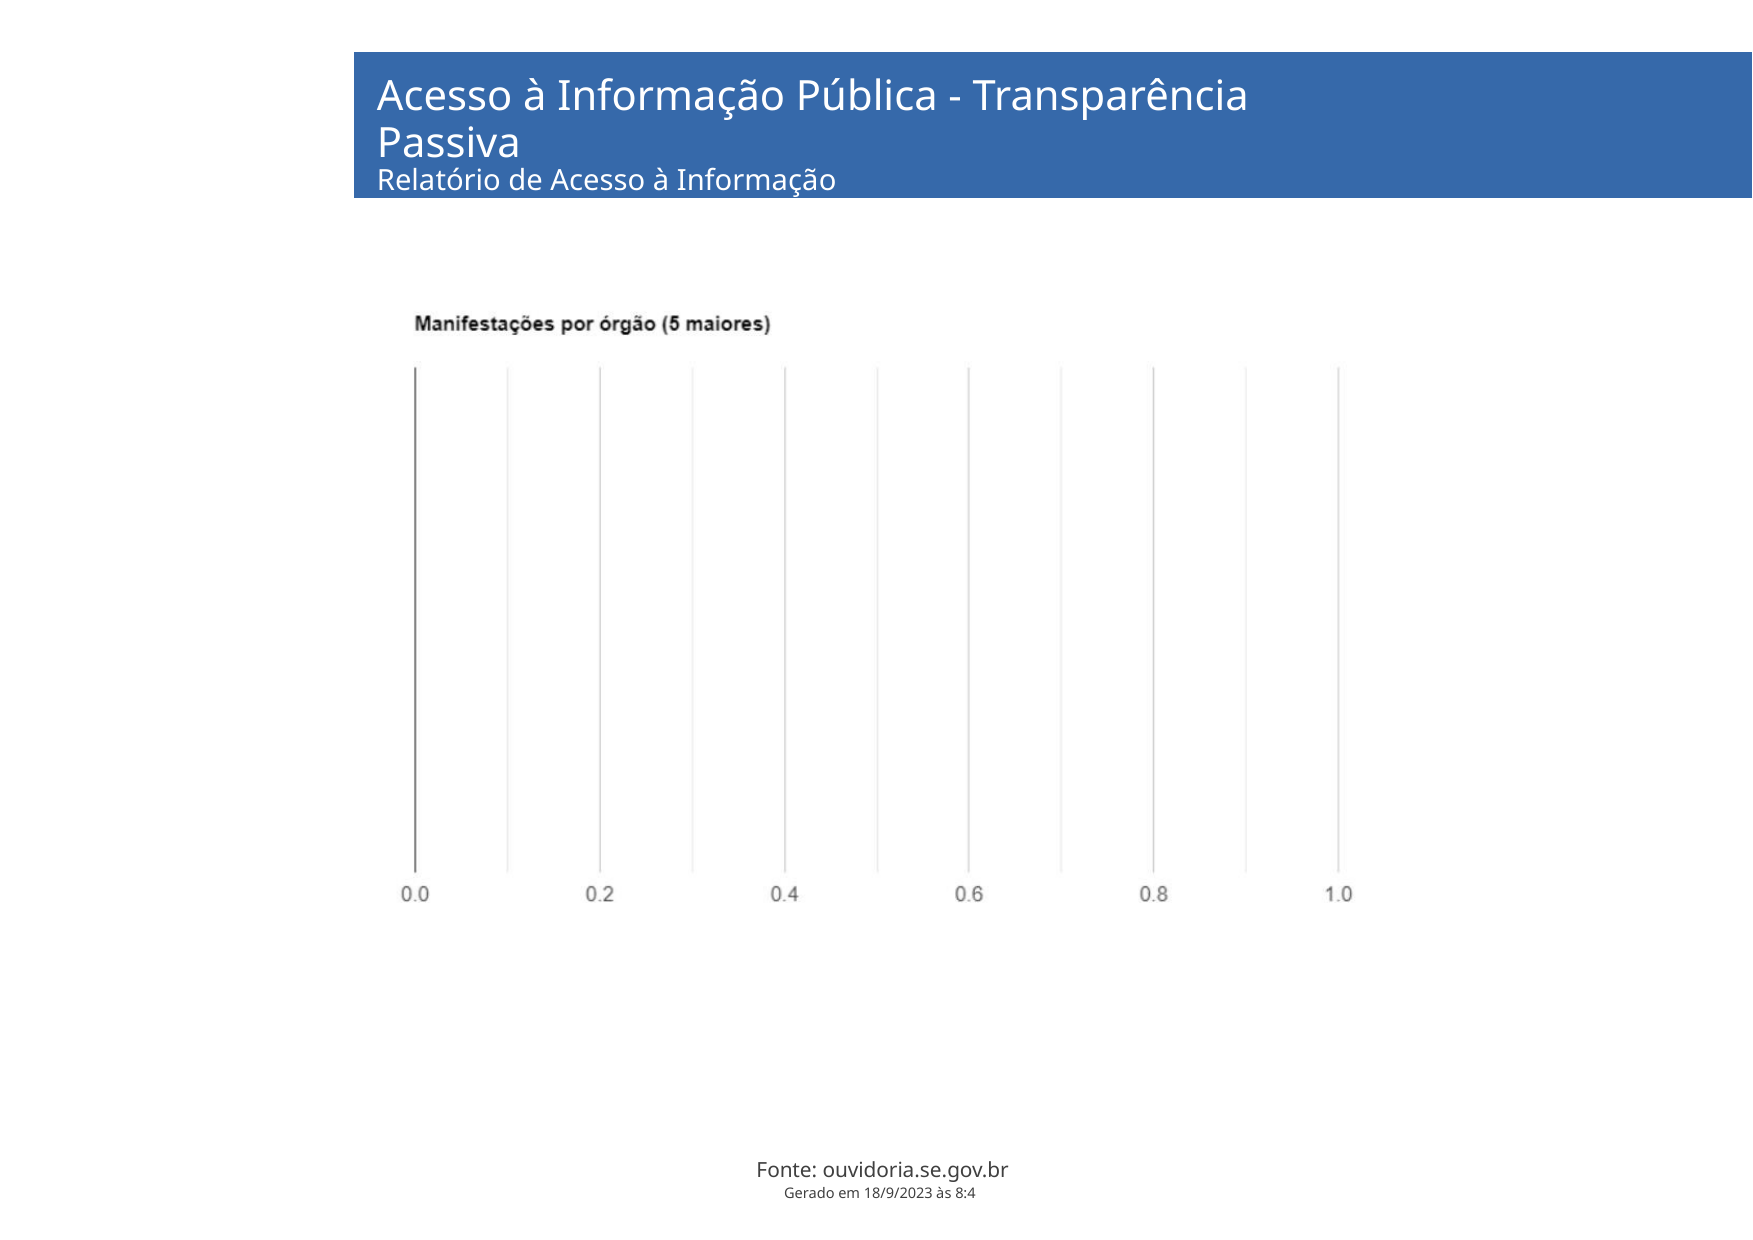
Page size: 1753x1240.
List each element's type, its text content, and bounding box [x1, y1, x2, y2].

text_box [155, 211, 1599, 1028]
text_box Gerado em 18/9/2023 às 8:4 [784, 1184, 995, 1202]
text_box Fonte: ouvidoria.se.gov.br [756, 1158, 1023, 1182]
text_box Acesso à Informação Pública - Transparência Passiva Relatório de Acesso à Informação SETURAgosto a Agosto de 2023 [376, 72, 1403, 228]
text_box [354, 52, 1752, 198]
